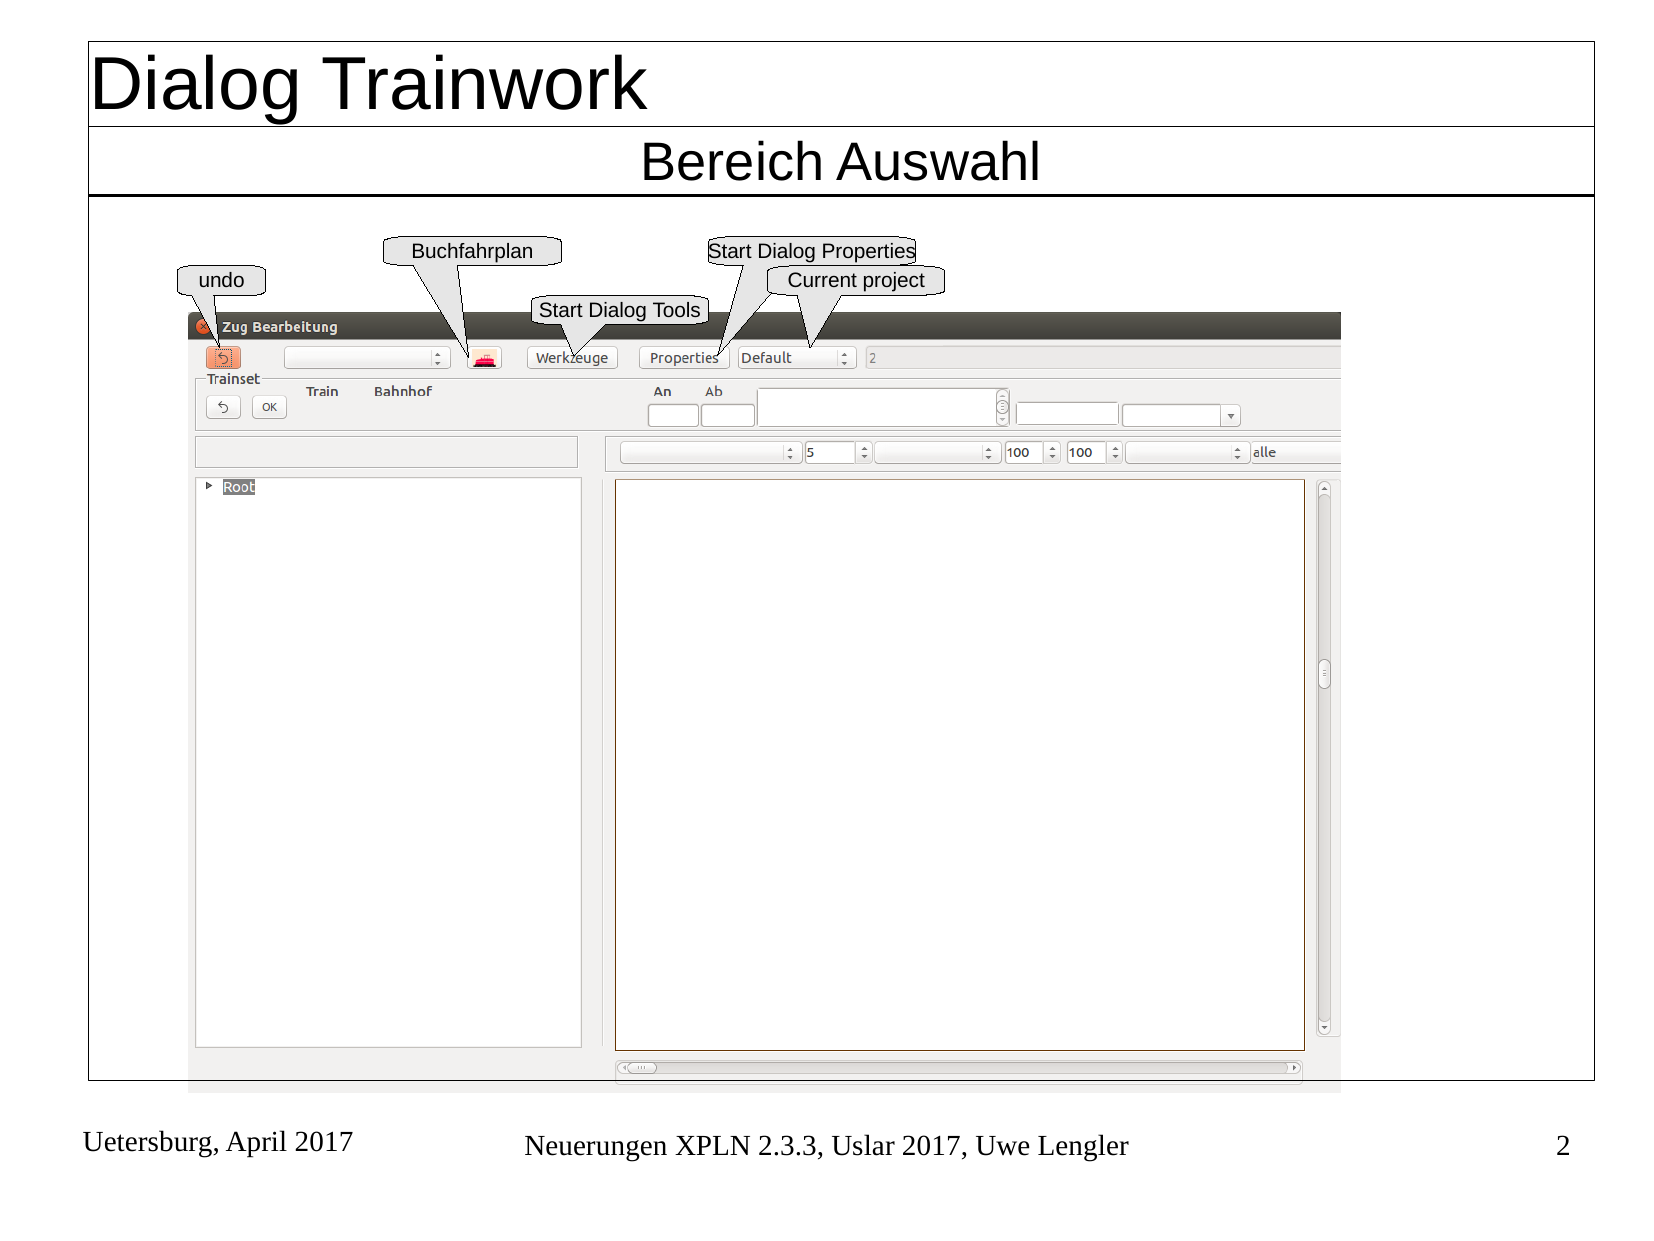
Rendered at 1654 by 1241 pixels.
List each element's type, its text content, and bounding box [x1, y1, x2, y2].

text_box undo [177, 265, 266, 348]
text_box Current project [767, 265, 945, 348]
picture [188, 312, 1341, 1080]
picture [188, 1081, 1341, 1093]
title Dialog Trainwork [88, 41, 1595, 126]
text_box Buchfahrplan [383, 236, 562, 358]
text_box Start Dialog Properties [708, 236, 916, 356]
title Bereich Auswahl [88, 126, 1595, 194]
text_box Start Dialog Tools [531, 295, 709, 356]
